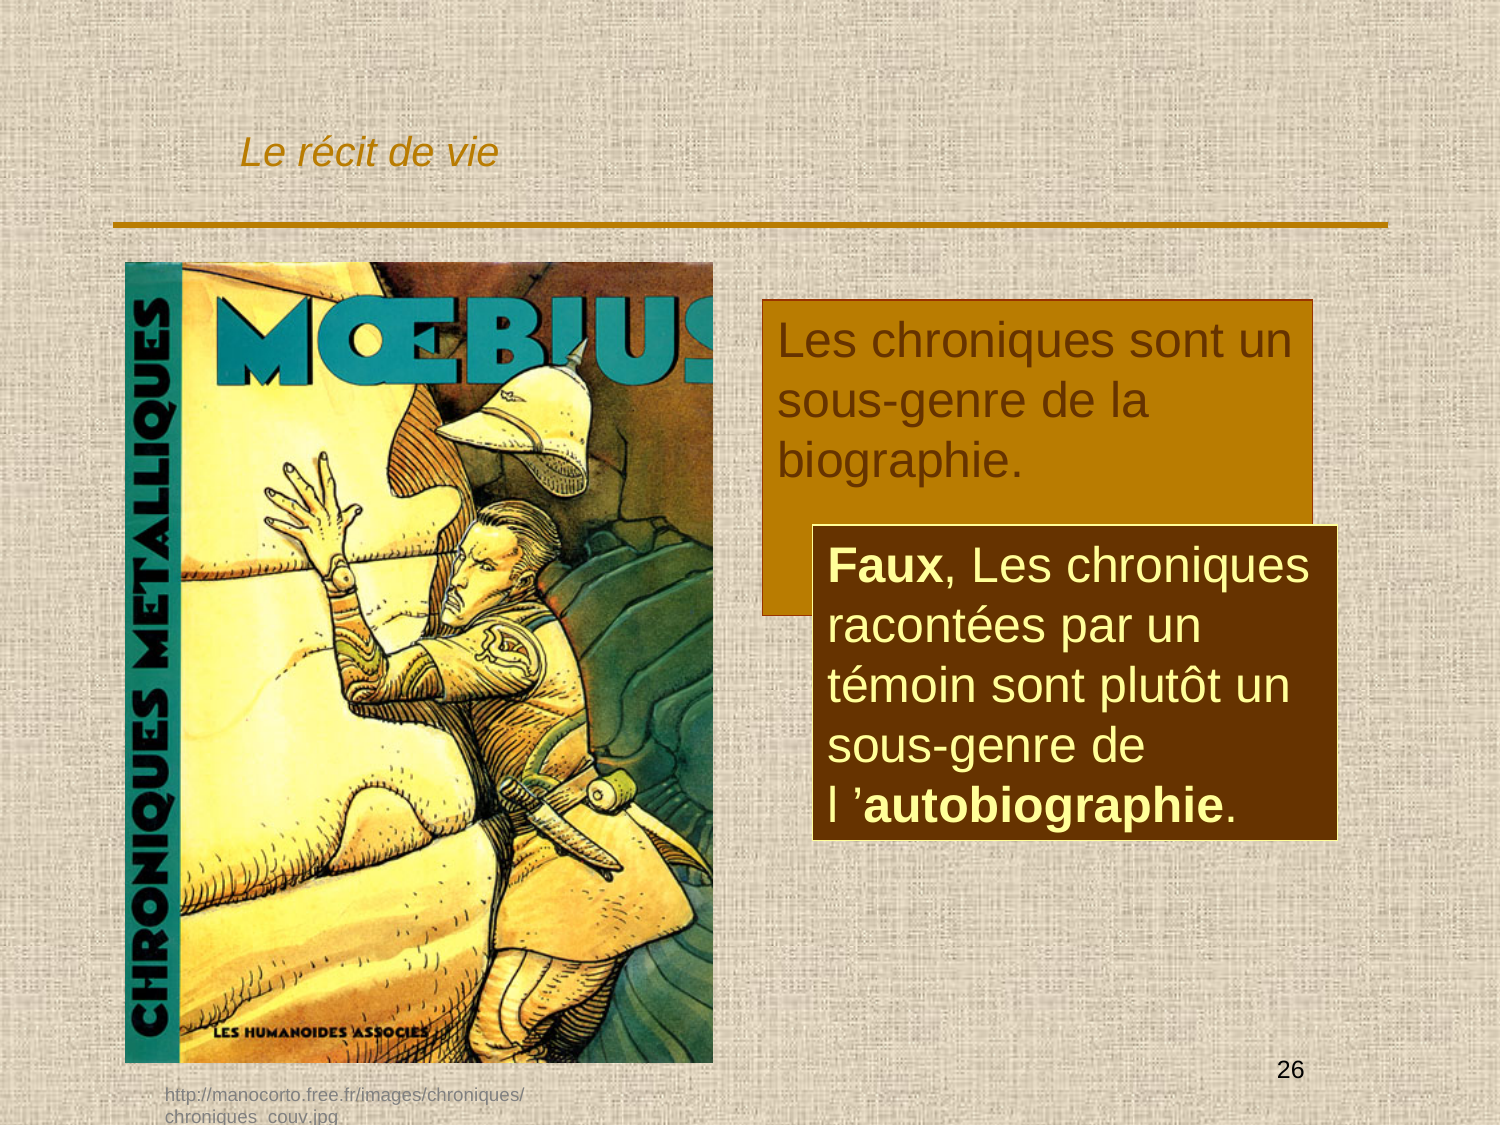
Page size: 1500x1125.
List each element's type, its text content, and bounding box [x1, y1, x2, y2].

text_box http://manocorto.free.fr/images/chroniques/chroniques_couv.jpg [149, 1074, 713, 1125]
text_box Les chroniques sont un sous-genre de la biographie. Vrai / Faux ? [762, 299, 1313, 616]
text_box Le récit de vie [224, 116, 515, 183]
text_box Faux, Les chroniques racontées par un témoin sont plutôt un sous-genre de l ’autobiographie. [812, 524, 1338, 841]
picture [0, 0, 1500, 1125]
